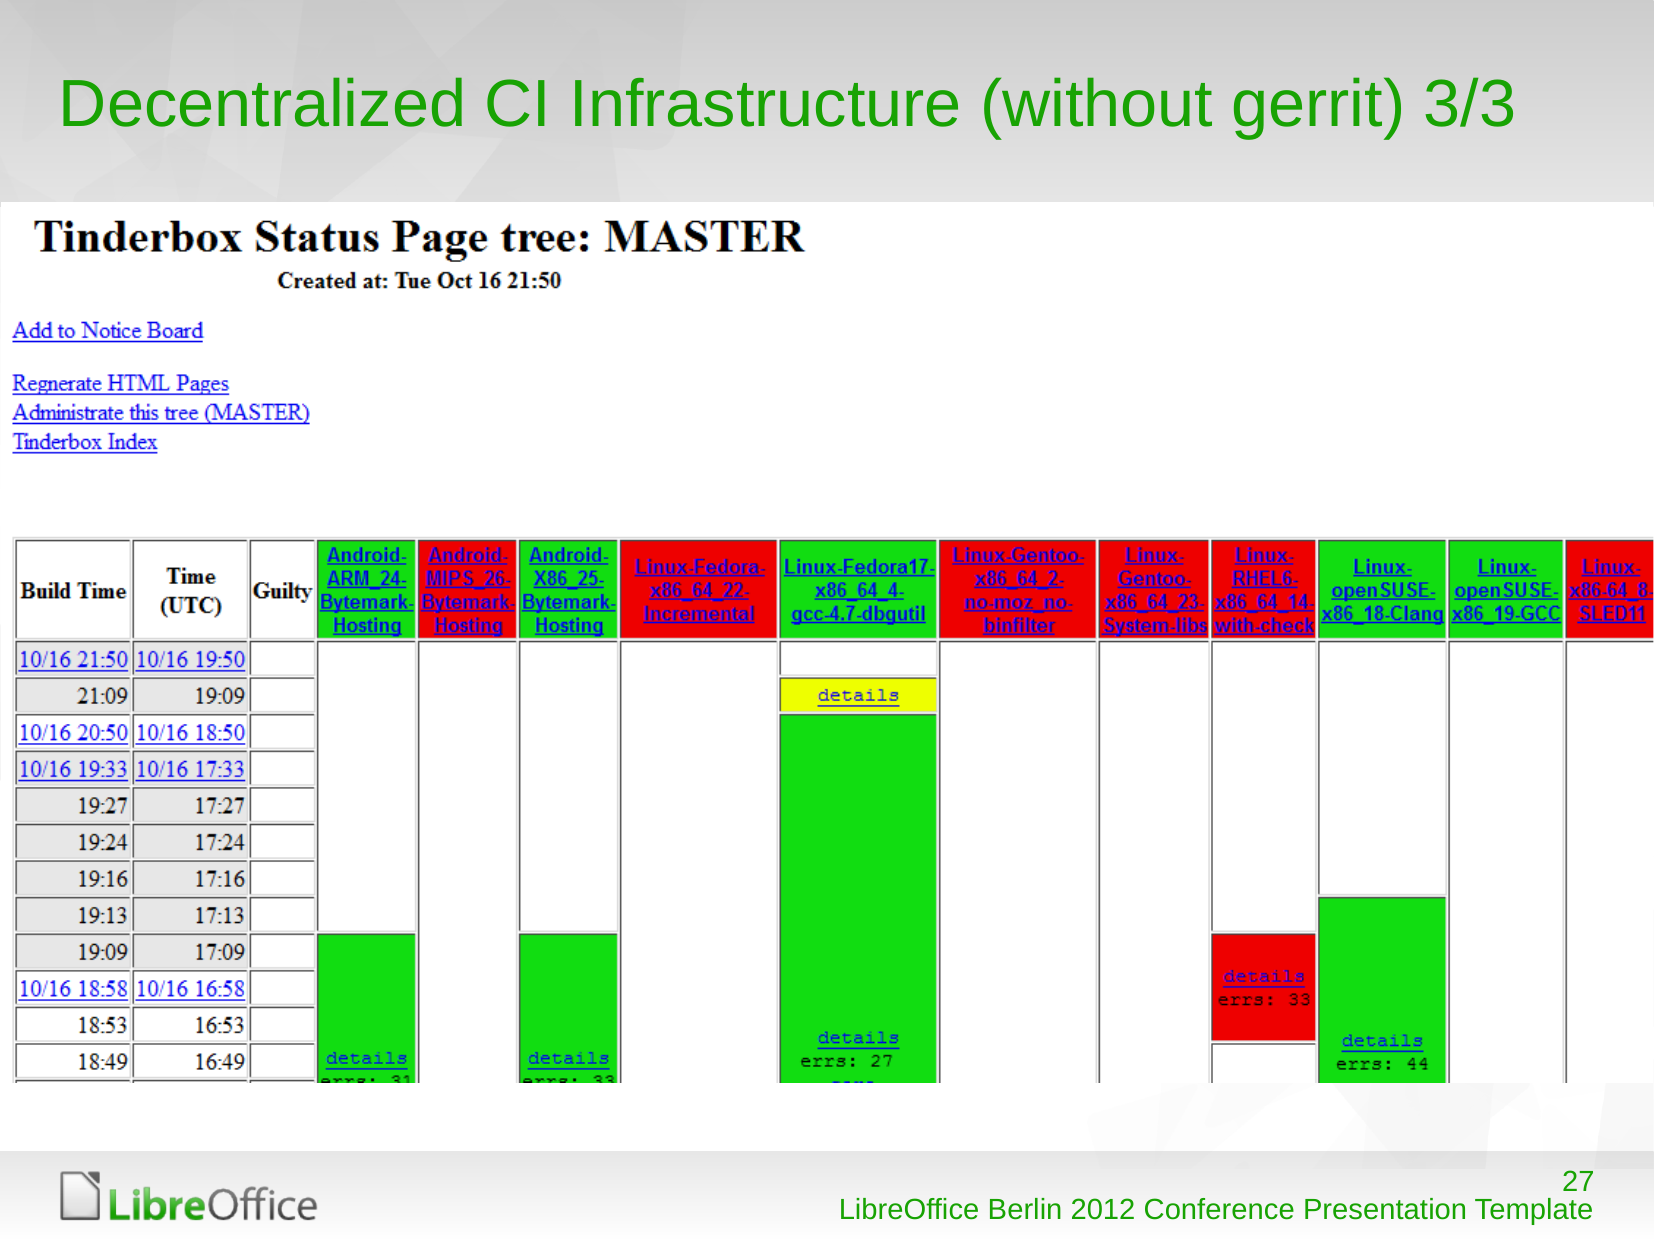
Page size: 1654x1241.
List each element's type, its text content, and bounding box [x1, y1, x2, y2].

title Decentralized CI Infrastructure (without gerrit) 3/3 [59, 29, 1595, 178]
picture [41, 1152, 337, 1240]
picture [0, 0, 1654, 1169]
